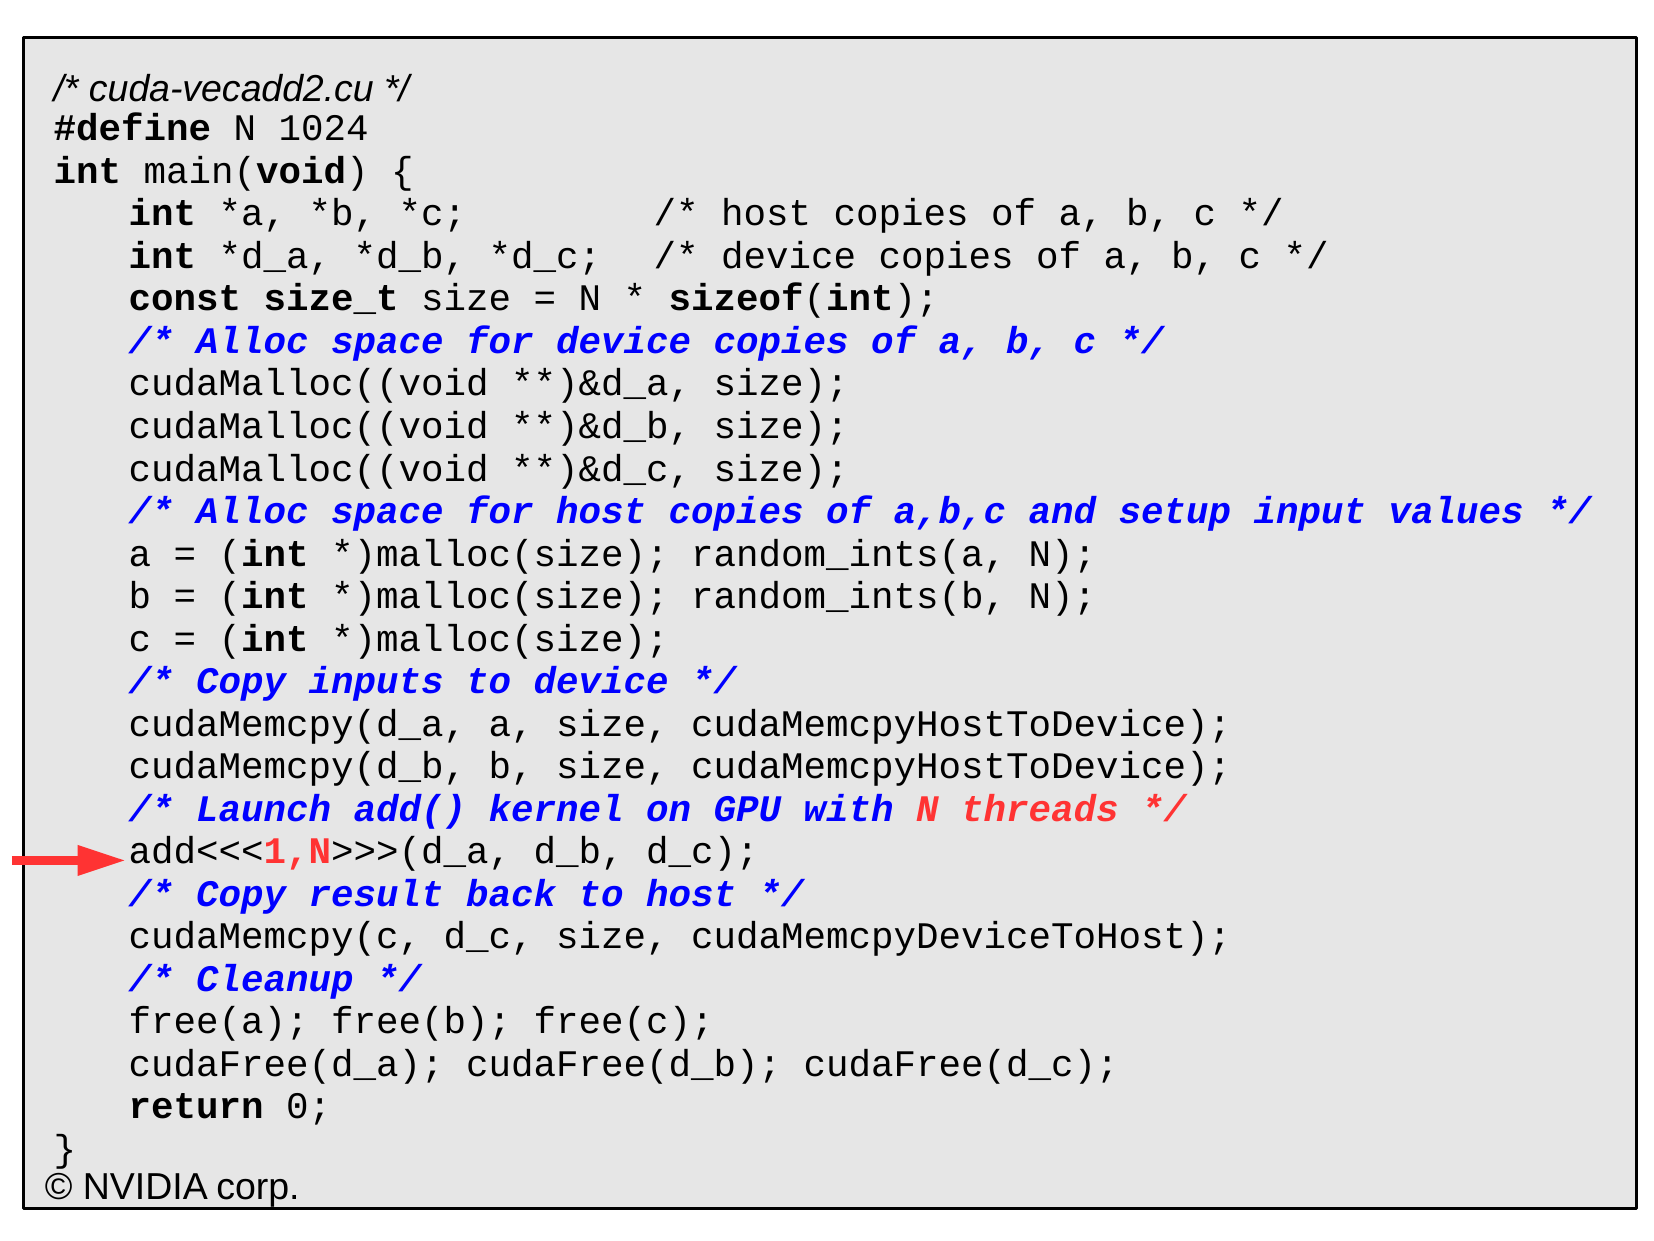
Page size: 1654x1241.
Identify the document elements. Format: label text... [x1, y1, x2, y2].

text_box © NVIDIA corp. [30, 1158, 331, 1216]
text_box /* cuda-vecadd2.cu */ #define N 1024 int main(void) { int *a, *b, *c; /* host copies of a, b, c */ int *d_a, *d_b, *d_c; /* device copies of a, b, c */ const size_t size = N * sizeof(int); /* Alloc space for device copies of a, b, c */ cudaMalloc((void **)&d_a, size); cudaMalloc((void **)&d_b, size); cudaMalloc((void **)&d_c, size); /* Alloc space for host copies of a,b,c and setup input values */ a = (int *)malloc(size); random_ints(a, N); b = (int *)malloc(size); random_ints(b, N); c = (int *)malloc(size); /* Copy inputs to device */ cudaMemcpy(d_a, a, size, cudaMemcpyHostToDevice); cudaMemcpy(d_b, b, size, cudaMemcpyHostToDevice); /* Launch add() kernel on GPU with N threads */ add<<<1,N>>>(d_a, d_b, d_c); /* Copy result back to host */ cudaMemcpy(c, d_c, size, cudaMemcpyDeviceToHost); /* Cleanup */ free(a); free(b); free(c); cudaFree(d_a); cudaFree(d_b); cudaFree(d_c); return 0; } [23, 37, 1637, 1209]
